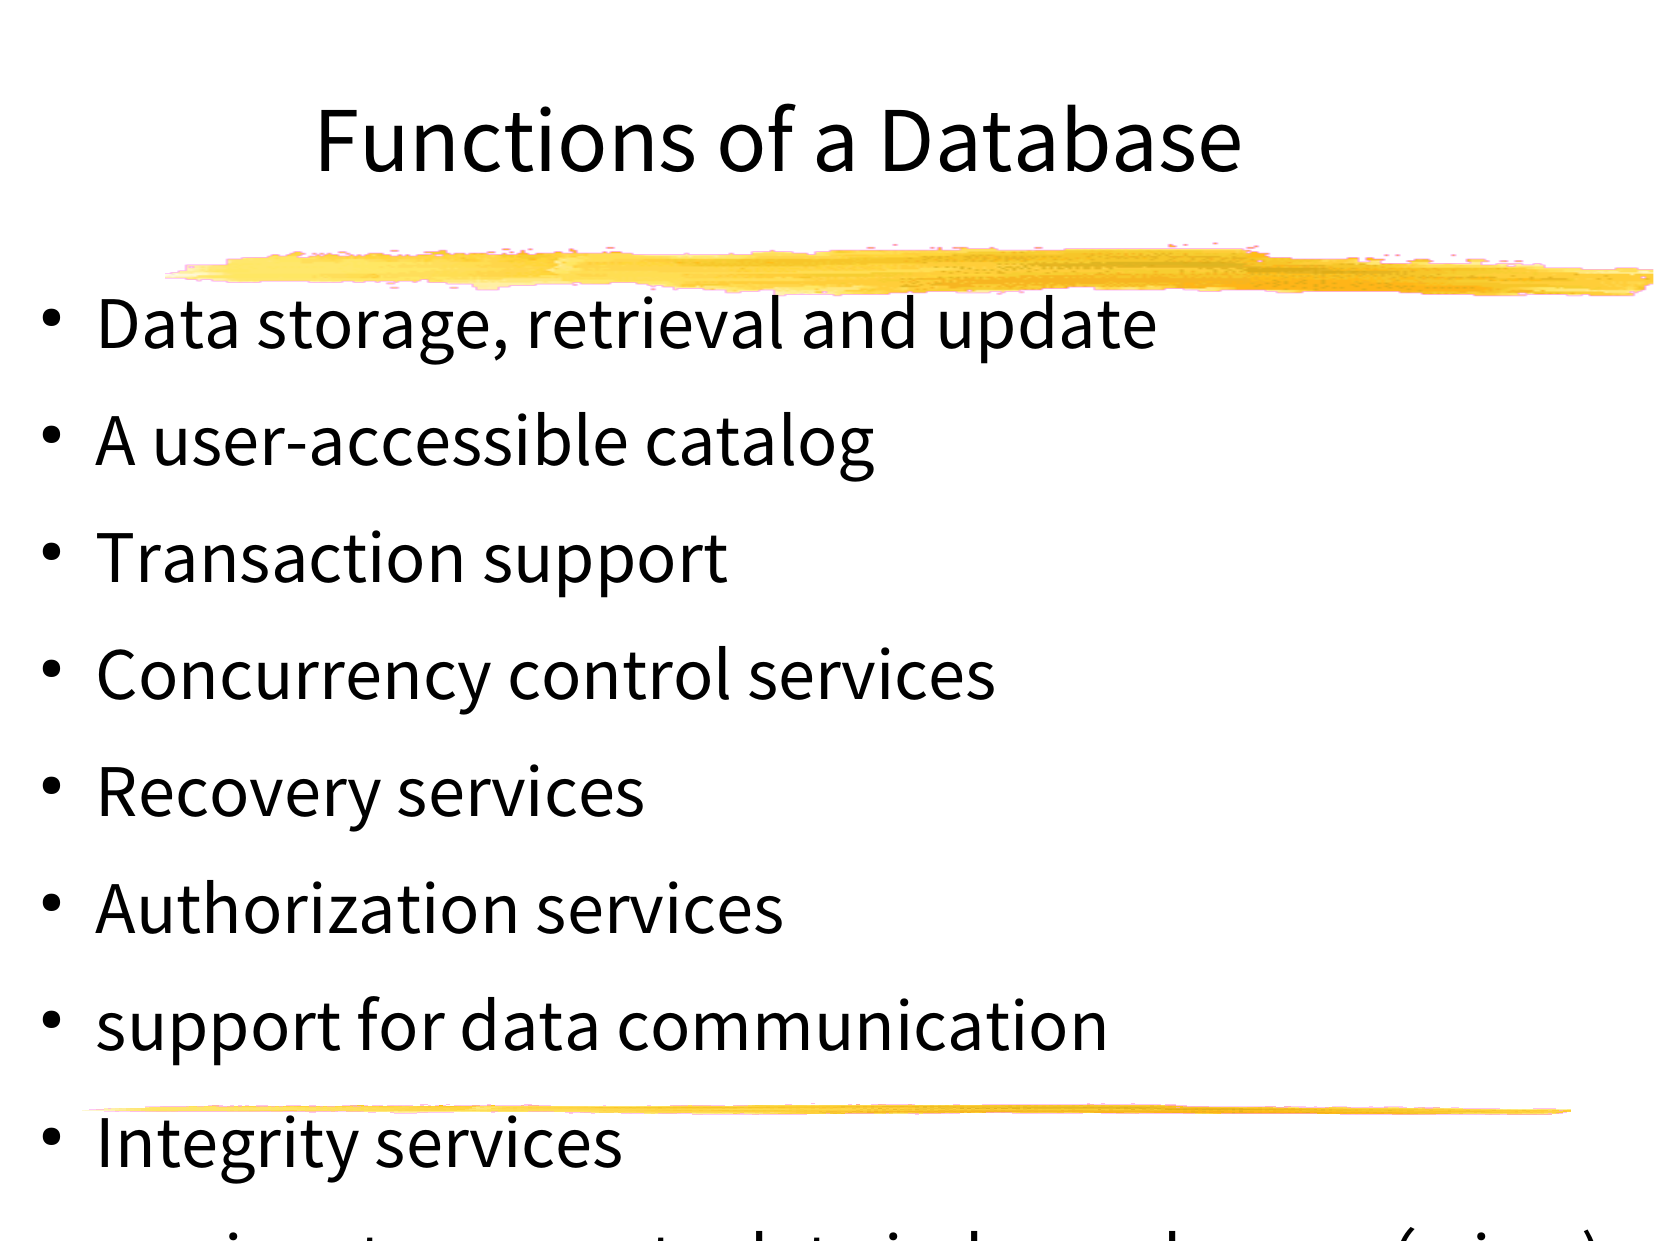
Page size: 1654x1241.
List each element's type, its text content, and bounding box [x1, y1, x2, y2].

picture [165, 237, 1654, 308]
list Data storage, retrieval and update A user-accessible catalog Transaction support Concurrency control services Recovery services Authorization services support for data communication Integrity services services to promote data independence（view) Utility services pp.104(pp.52) [39, 264, 1613, 1137]
title Functions of a Database [76, 28, 1482, 235]
